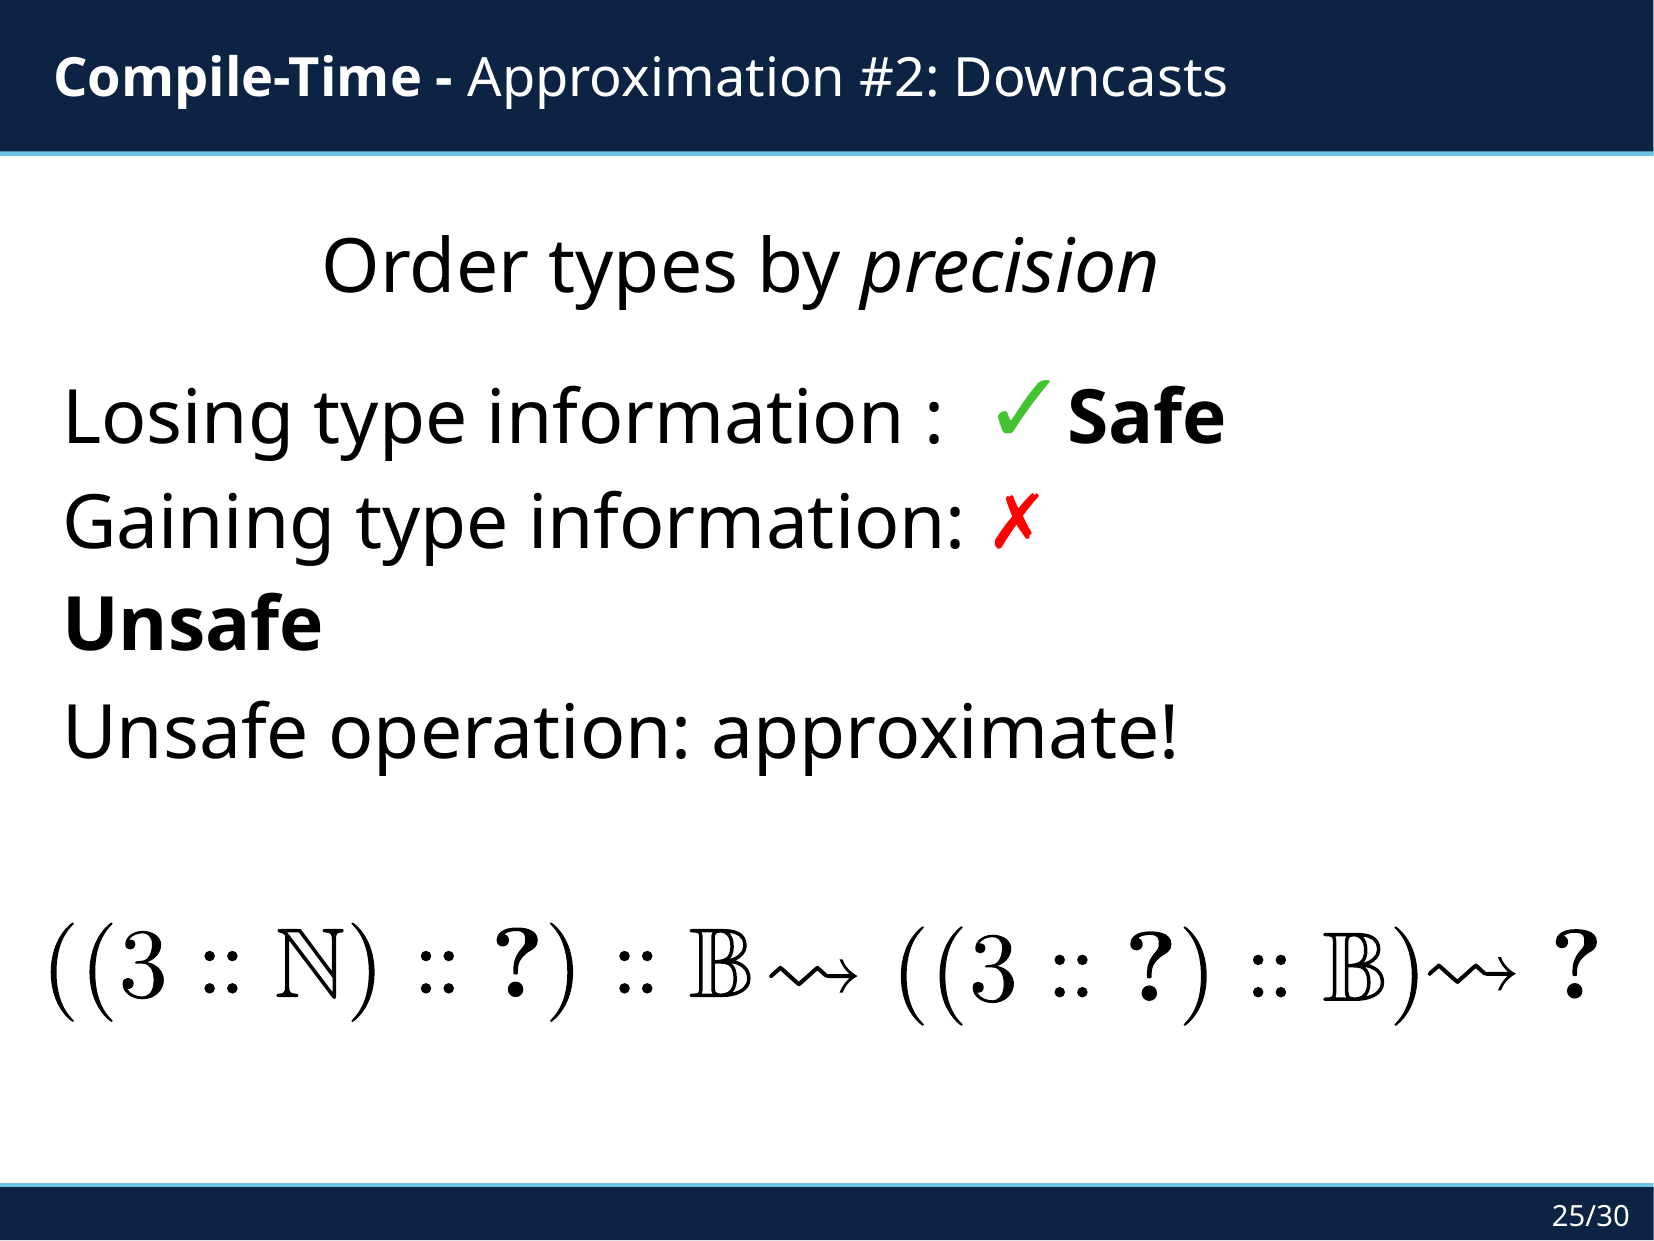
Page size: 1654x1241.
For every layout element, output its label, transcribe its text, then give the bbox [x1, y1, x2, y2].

text_box Order types by precision [307, 165, 1312, 307]
title Compile-Time - Approximation #2: Downcasts [0, 0, 1654, 152]
text_box Losing type information : ✓Safe [47, 307, 1323, 503]
picture [759, 922, 1601, 1030]
text_box Gaining type information: ✗ Unsafe [47, 472, 1288, 632]
text_box Unsafe operation: approximate! [47, 632, 1288, 828]
picture [37, 918, 755, 1026]
